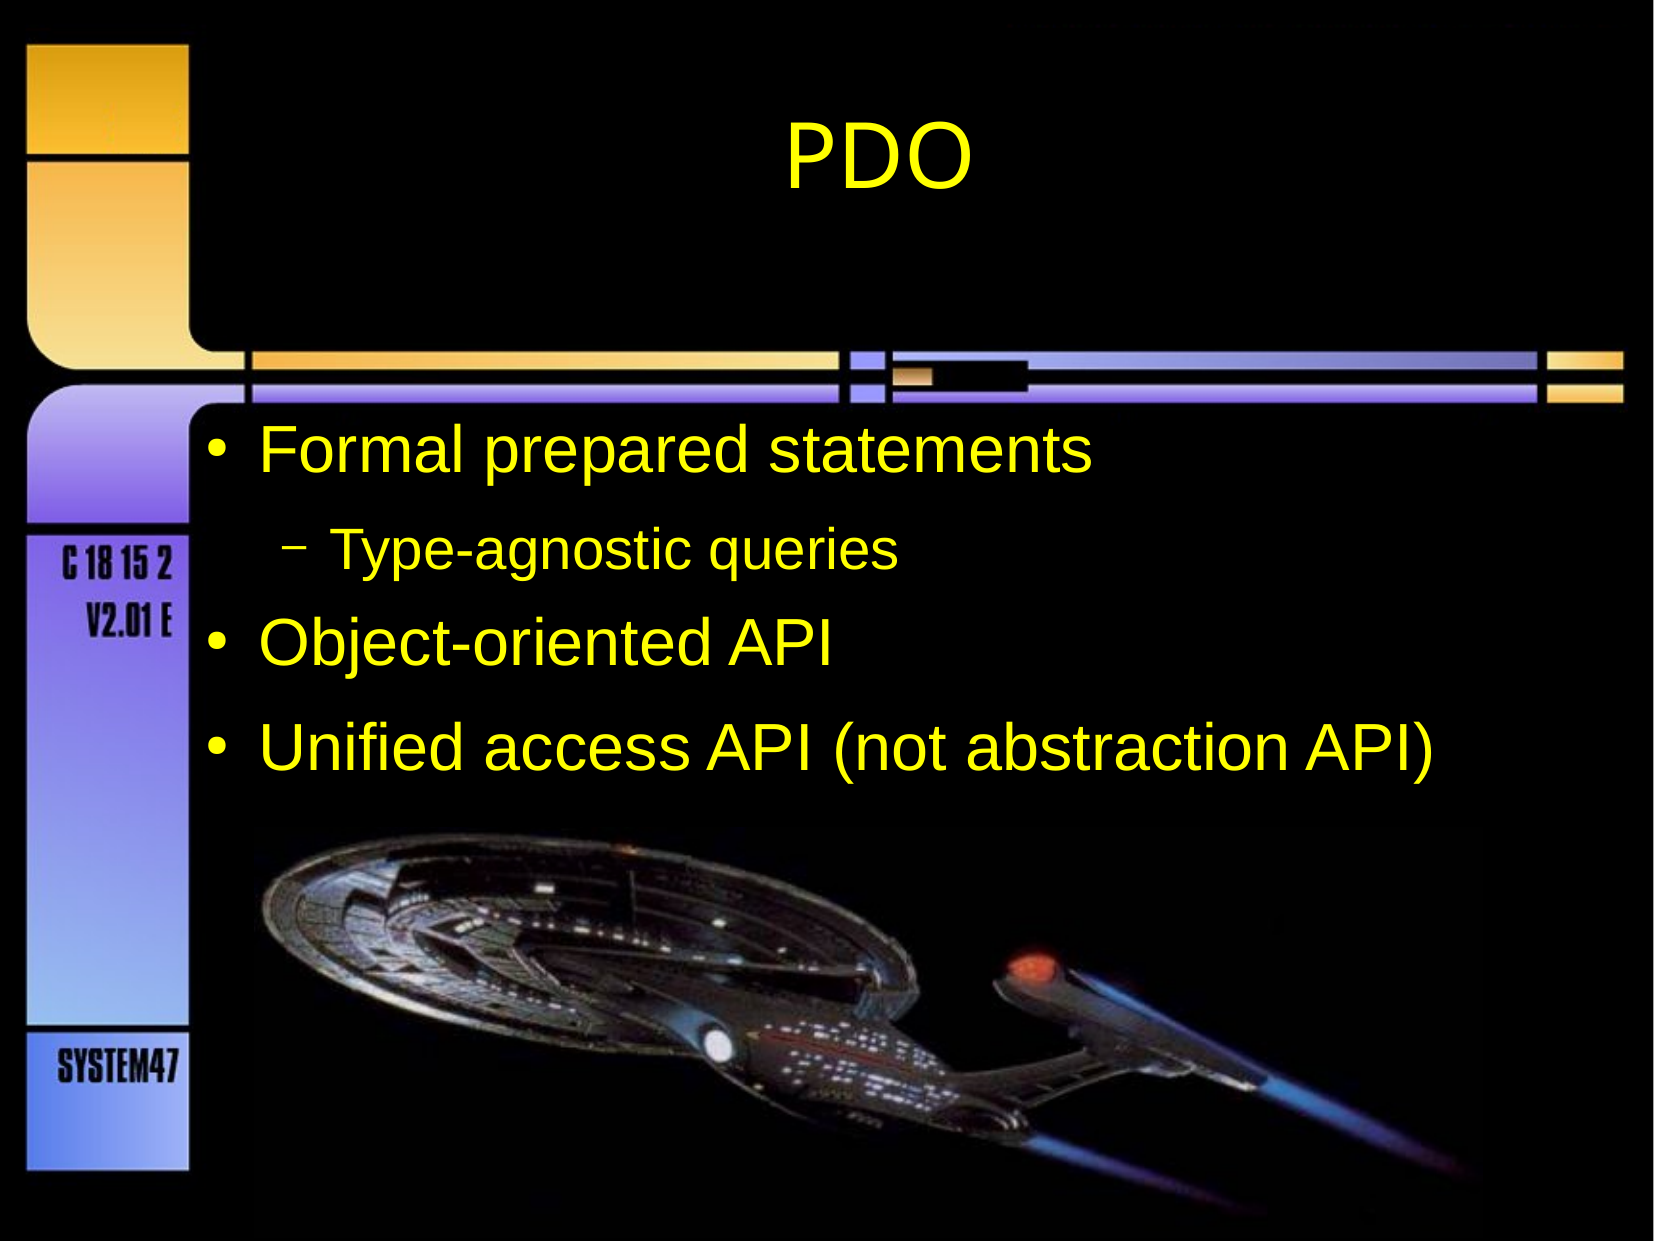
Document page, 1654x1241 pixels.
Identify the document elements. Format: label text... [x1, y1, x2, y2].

picture [0, 0, 1654, 1241]
title PDO [187, 49, 1571, 257]
list Formal prepared statements Type-agnostic queries Object-oriented API Unified access API (not abstraction API) [187, 412, 1571, 1109]
